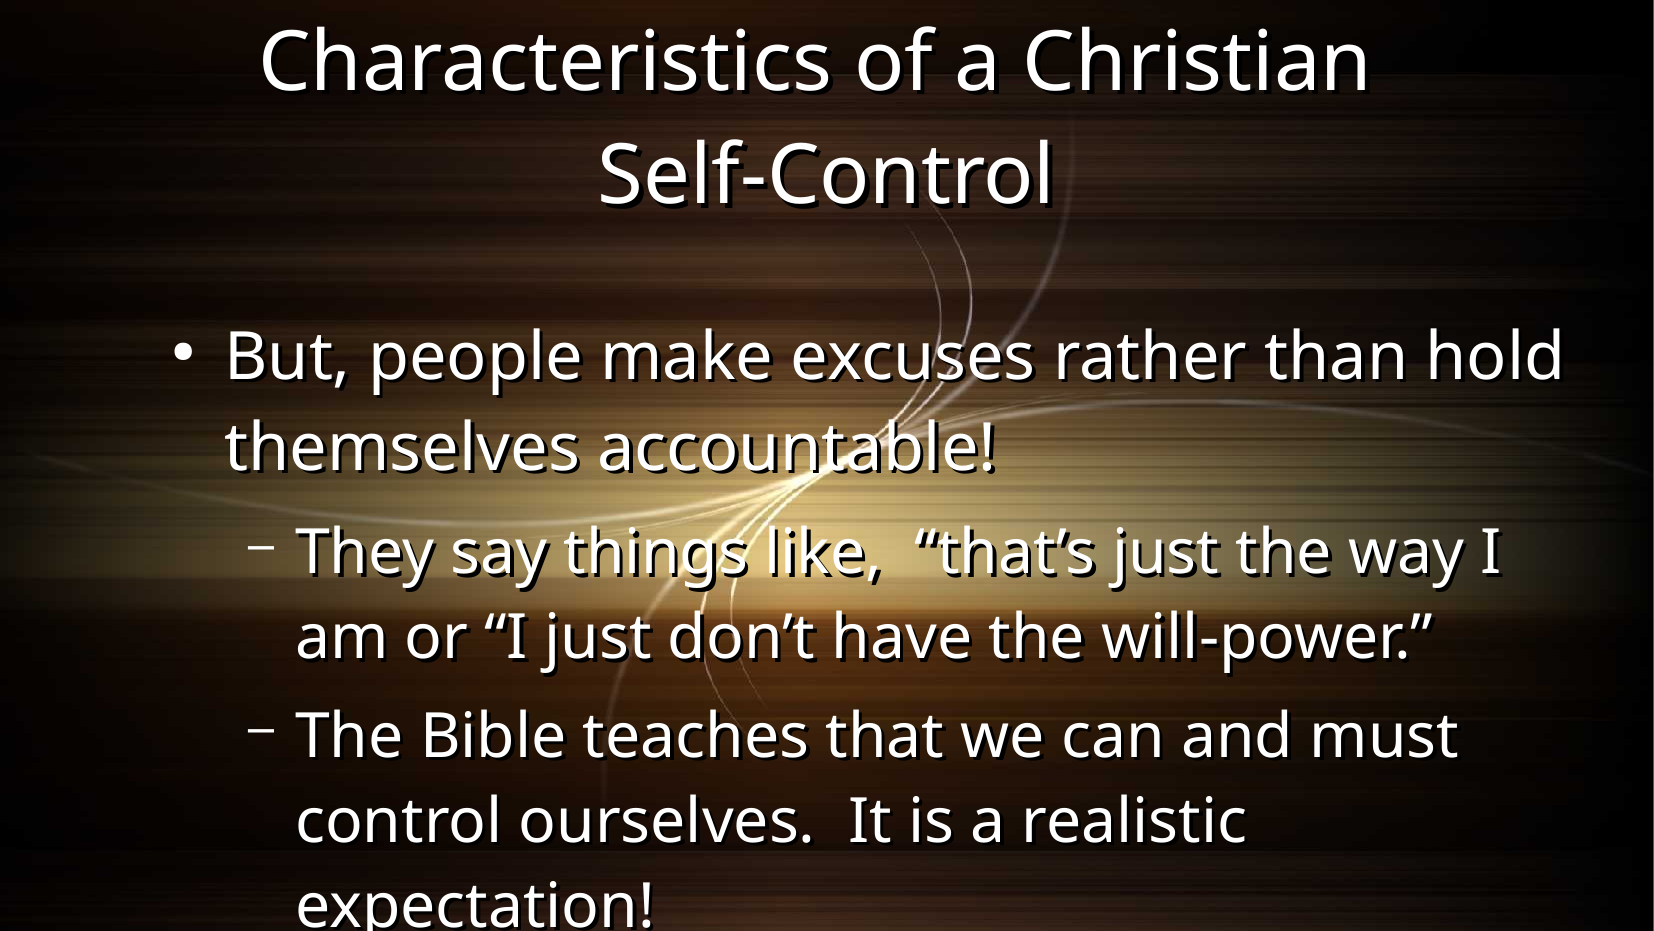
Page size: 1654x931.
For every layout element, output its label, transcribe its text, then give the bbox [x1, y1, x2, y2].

title Characteristics of a Christian Self-Control [82, 17, 1571, 212]
picture [0, 0, 1654, 931]
list But, people make excuses rather than hold themselves accountable! They say things like, “that’s just the way I am or “I just don’t have the will-power.” The Bible teaches that we can and must control ourselves. It is a realistic expectation! [82, 217, 1571, 931]
